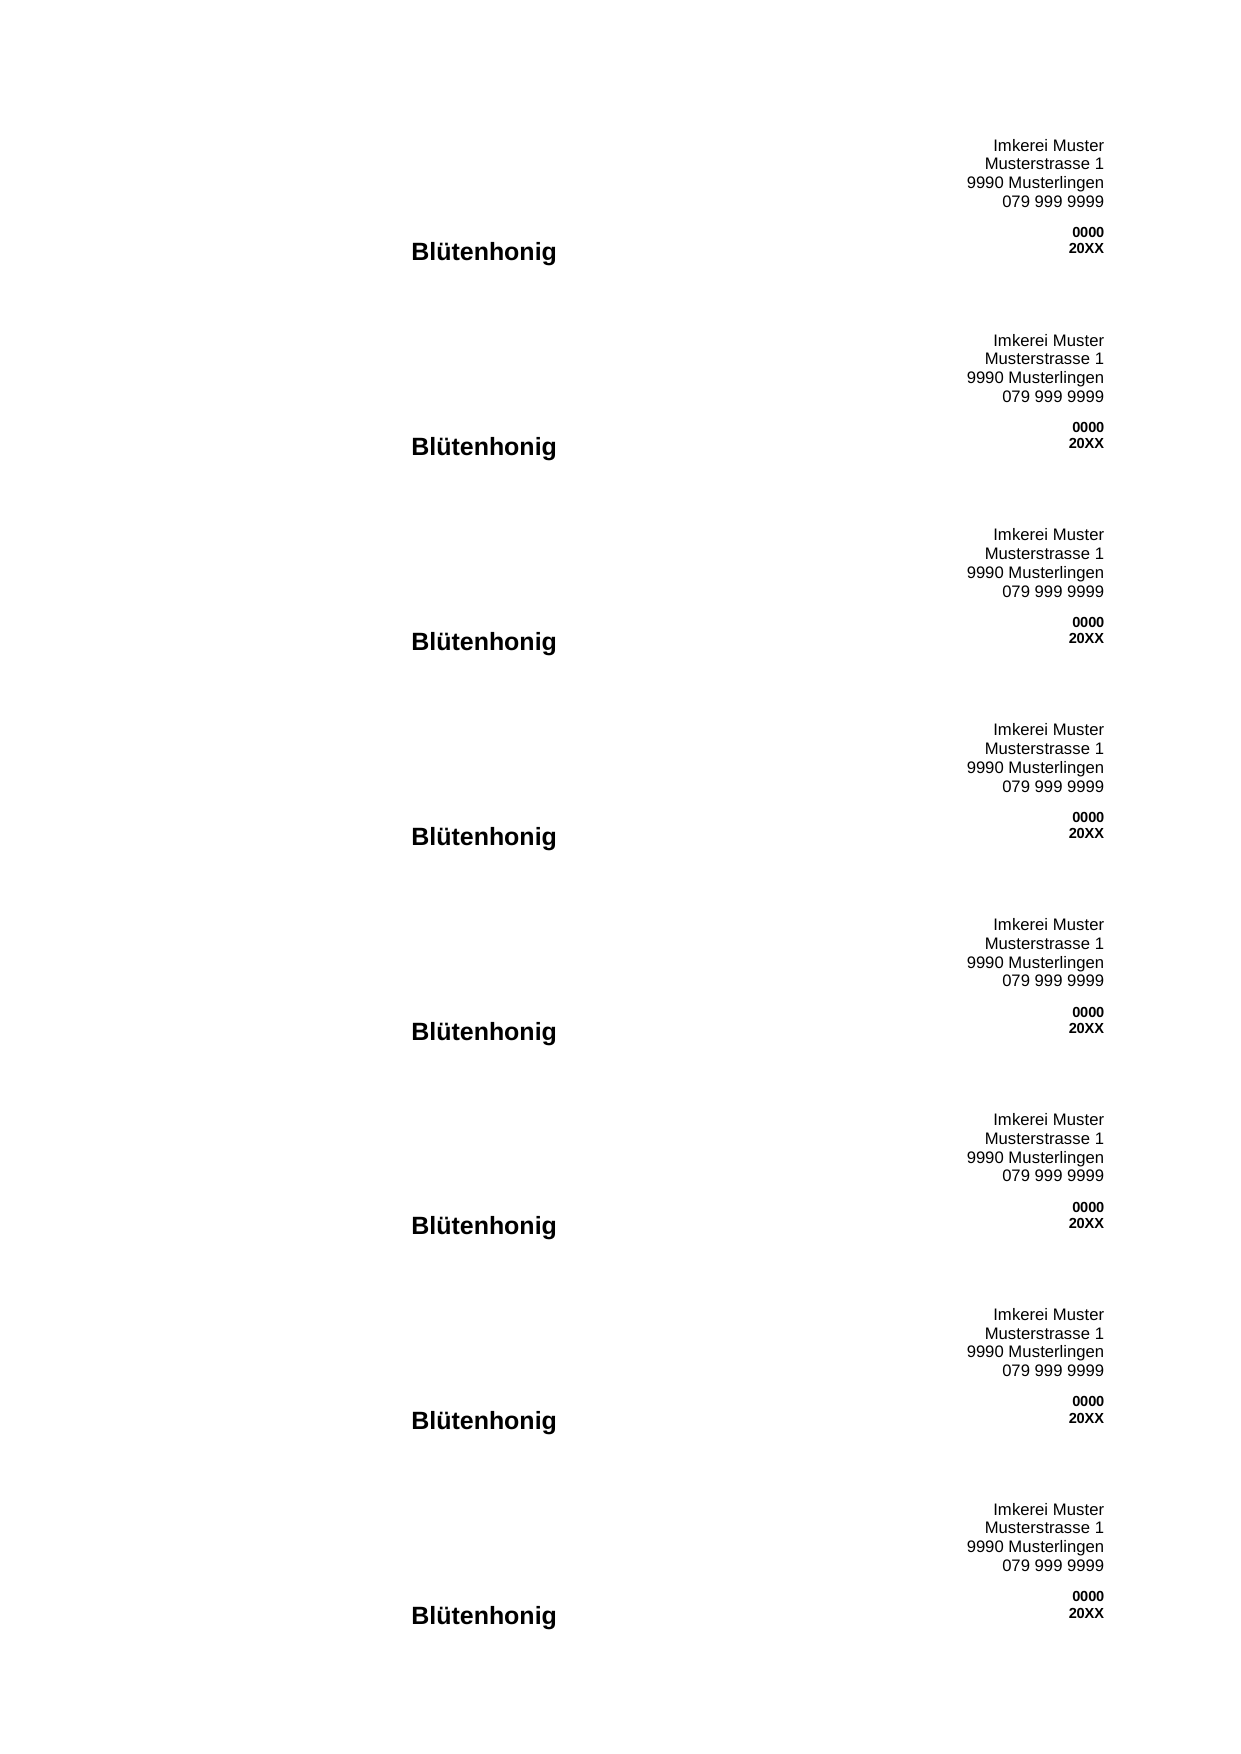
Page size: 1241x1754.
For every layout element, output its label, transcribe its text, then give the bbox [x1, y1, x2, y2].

text_box Blütenhonig [324, 814, 644, 845]
text_box Blütenhonig [324, 1009, 644, 1040]
text_box Blütenhonig [324, 1594, 644, 1625]
text_box 0000 20XX [956, 225, 1105, 260]
text_box Blütenhonig [324, 1204, 644, 1235]
text_box Imkerei Muster Musterstrasse 1 9990 Musterlingen 079 999 9999 [933, 1110, 1105, 1199]
text_box Imkerei Muster Musterstrasse 1 9990 Musterlingen 079 999 9999 [933, 525, 1105, 615]
text_box Imkerei Muster Musterstrasse 1 9990 Musterlingen 079 999 9999 [933, 915, 1105, 1004]
text_box Blütenhonig [324, 620, 644, 650]
text_box Imkerei Muster Musterstrasse 1 9990 Musterlingen 079 999 9999 [933, 1500, 1105, 1589]
text_box 0000 20XX [956, 419, 1105, 455]
text_box Imkerei Muster Musterstrasse 1 9990 Musterlingen 079 999 9999 [933, 135, 1105, 225]
text_box Imkerei Muster Musterstrasse 1 9990 Musterlingen 079 999 9999 [933, 1305, 1105, 1394]
text_box 0000 20XX [956, 1393, 1105, 1430]
text_box Imkerei Muster Musterstrasse 1 9990 Musterlingen 079 999 9999 [933, 720, 1105, 810]
text_box 0000 20XX [956, 809, 1105, 845]
text_box Blütenhonig [324, 230, 644, 260]
text_box 0000 20XX [956, 1003, 1105, 1040]
text_box Blütenhonig [324, 425, 644, 455]
text_box Blütenhonig [324, 1399, 644, 1430]
text_box 0000 20XX [956, 614, 1105, 650]
text_box 0000 20XX [956, 1198, 1105, 1235]
text_box 0000 20XX [956, 1588, 1105, 1625]
text_box Imkerei Muster Musterstrasse 1 9990 Musterlingen 079 999 9999 [933, 330, 1105, 420]
